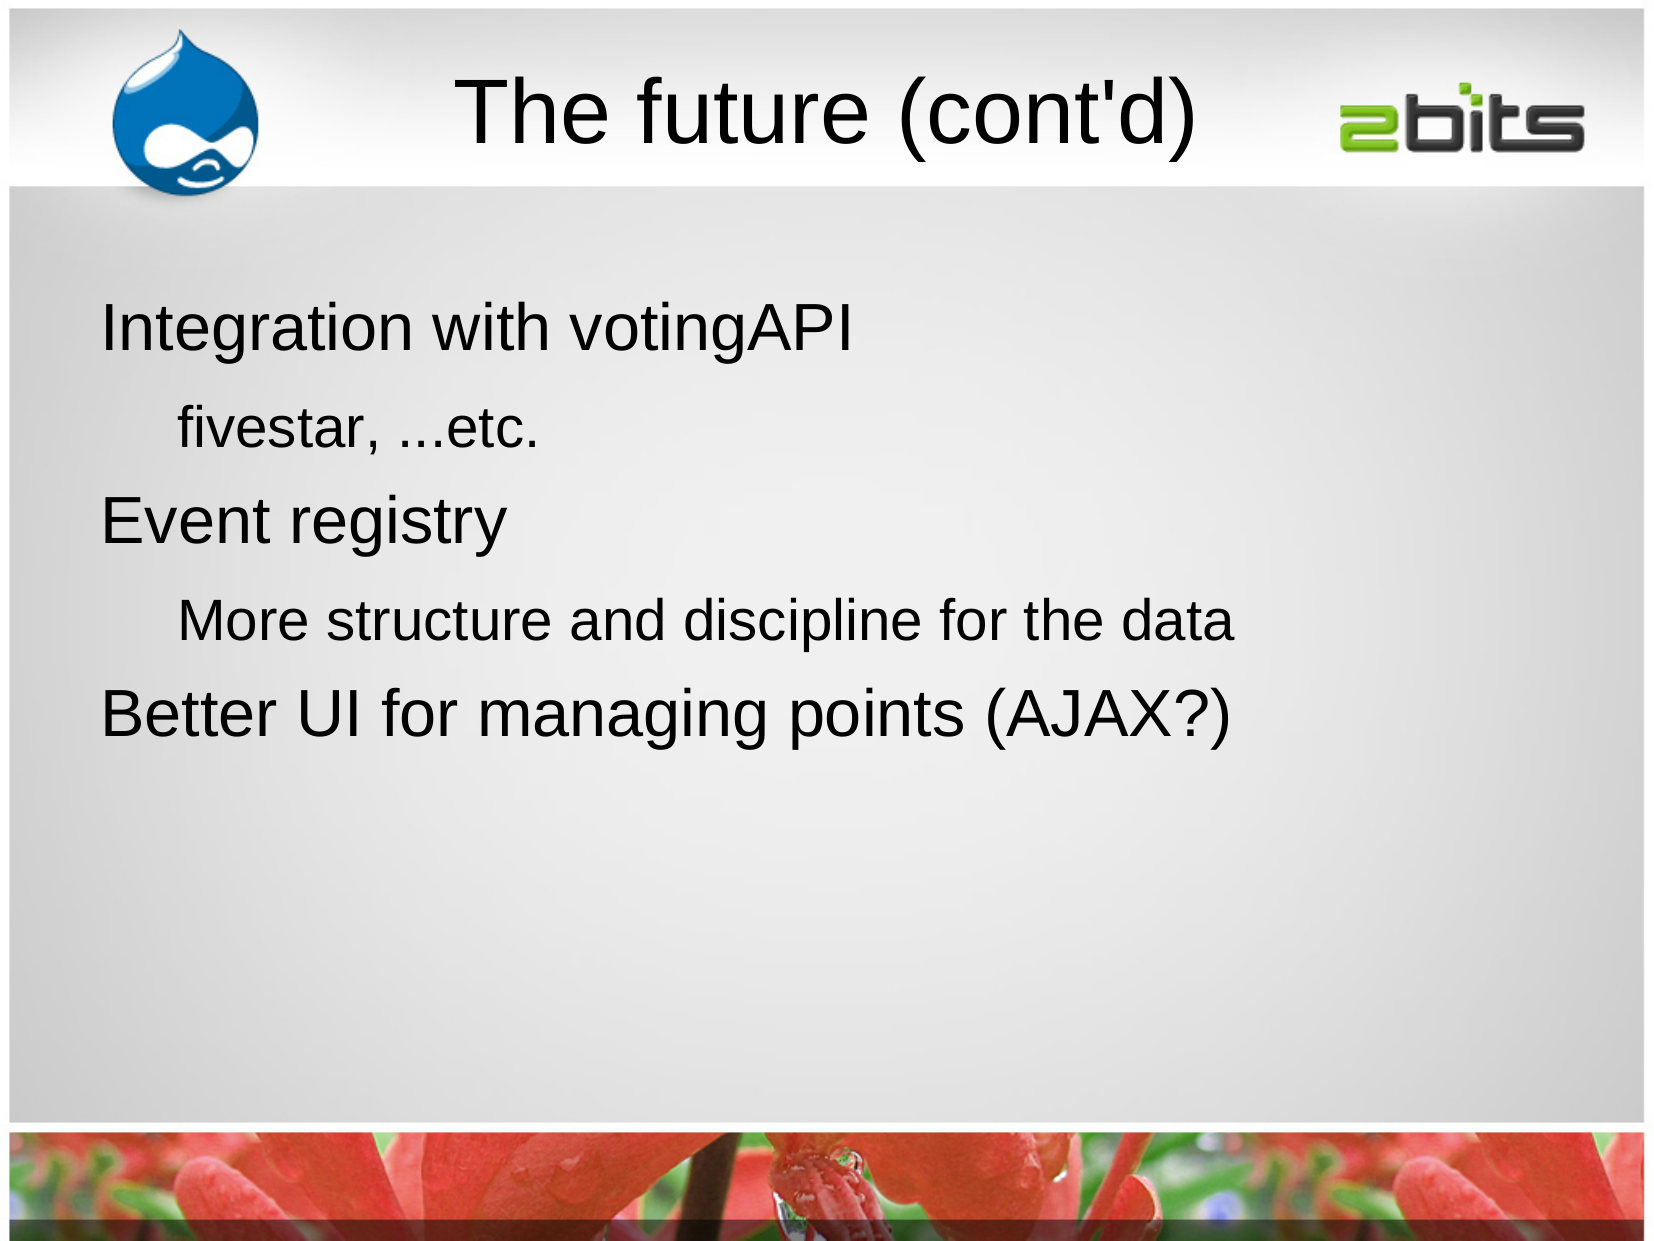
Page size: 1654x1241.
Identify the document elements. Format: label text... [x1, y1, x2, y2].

title The future (cont'd) [82, 15, 1571, 208]
picture [0, 0, 1654, 1241]
list Integration with votingAPI fivestar, ...etc. Event registry More structure and discipline for the data Better UI for managing points (AJAX?) [82, 290, 1571, 1094]
